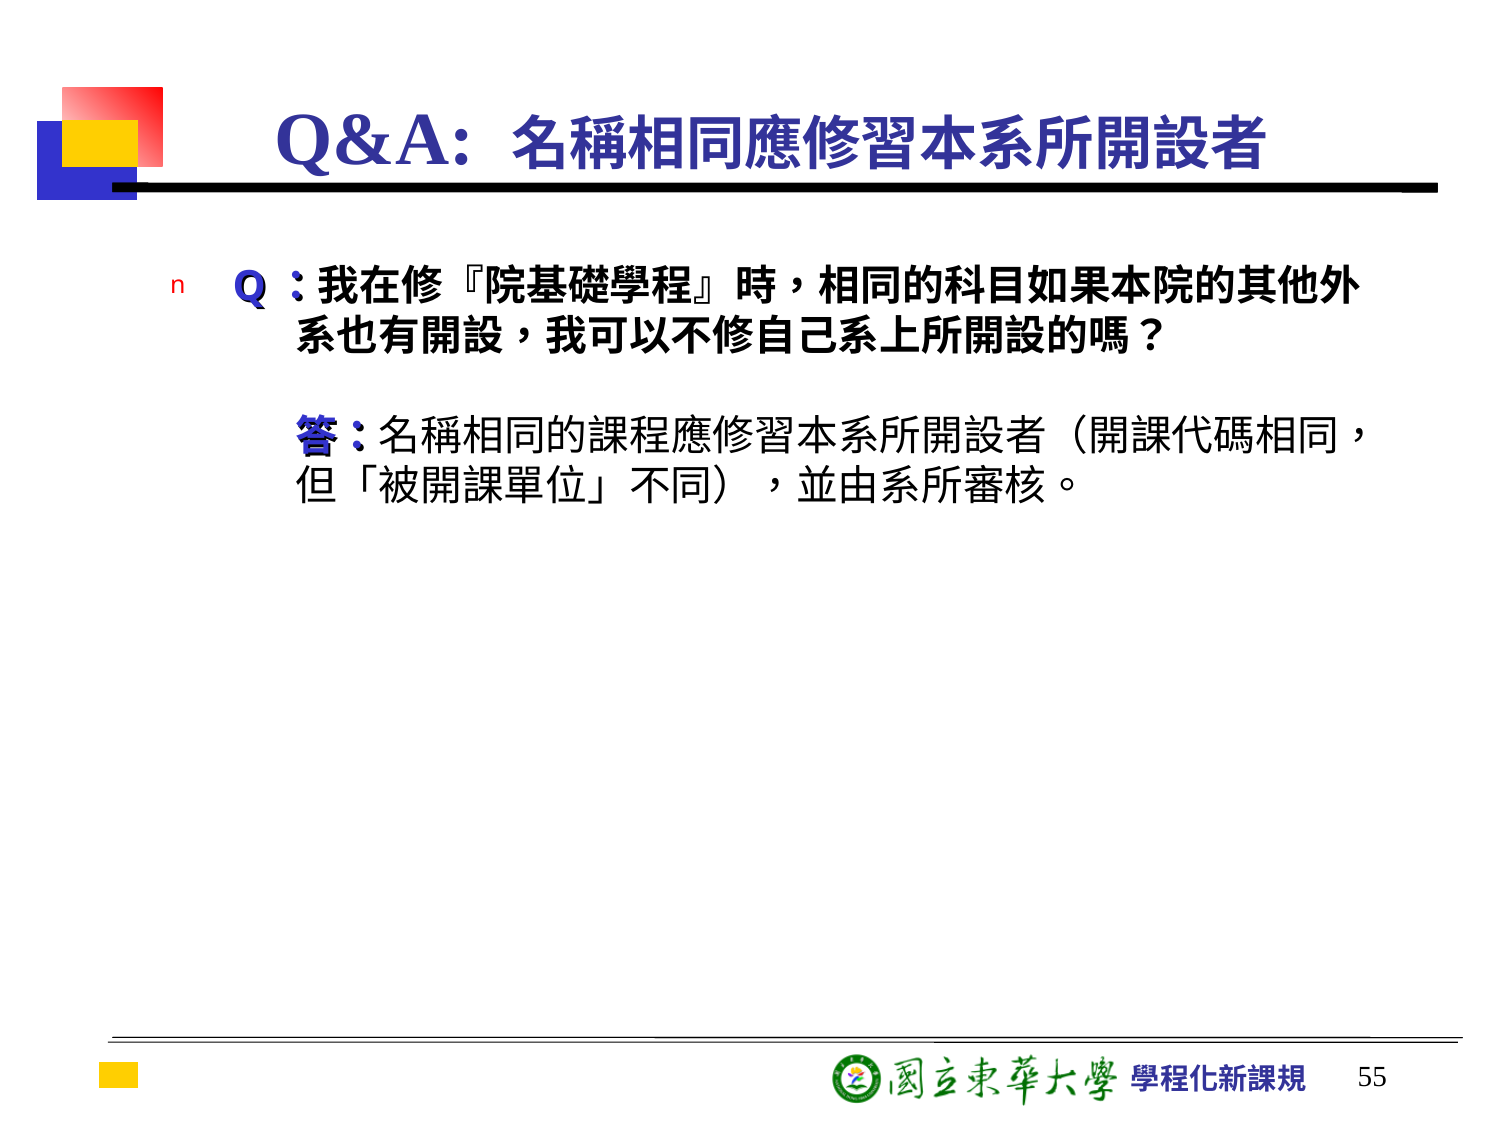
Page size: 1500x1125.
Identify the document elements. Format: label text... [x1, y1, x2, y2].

title Q&A: 名稱相同應修習本系所開設者 [174, 75, 1369, 188]
list Q：我在修『院基礎學程』時，相同的科目如果本院的其他外系也有開設，我可以不修自己系上所開設的嗎？ 答：名稱相同的課程應修習本系所開設者（開課代碼相同，但「被開課單位」不同），並由系所審核。 [155, 251, 1393, 870]
text_box 55 [1342, 1050, 1468, 1101]
